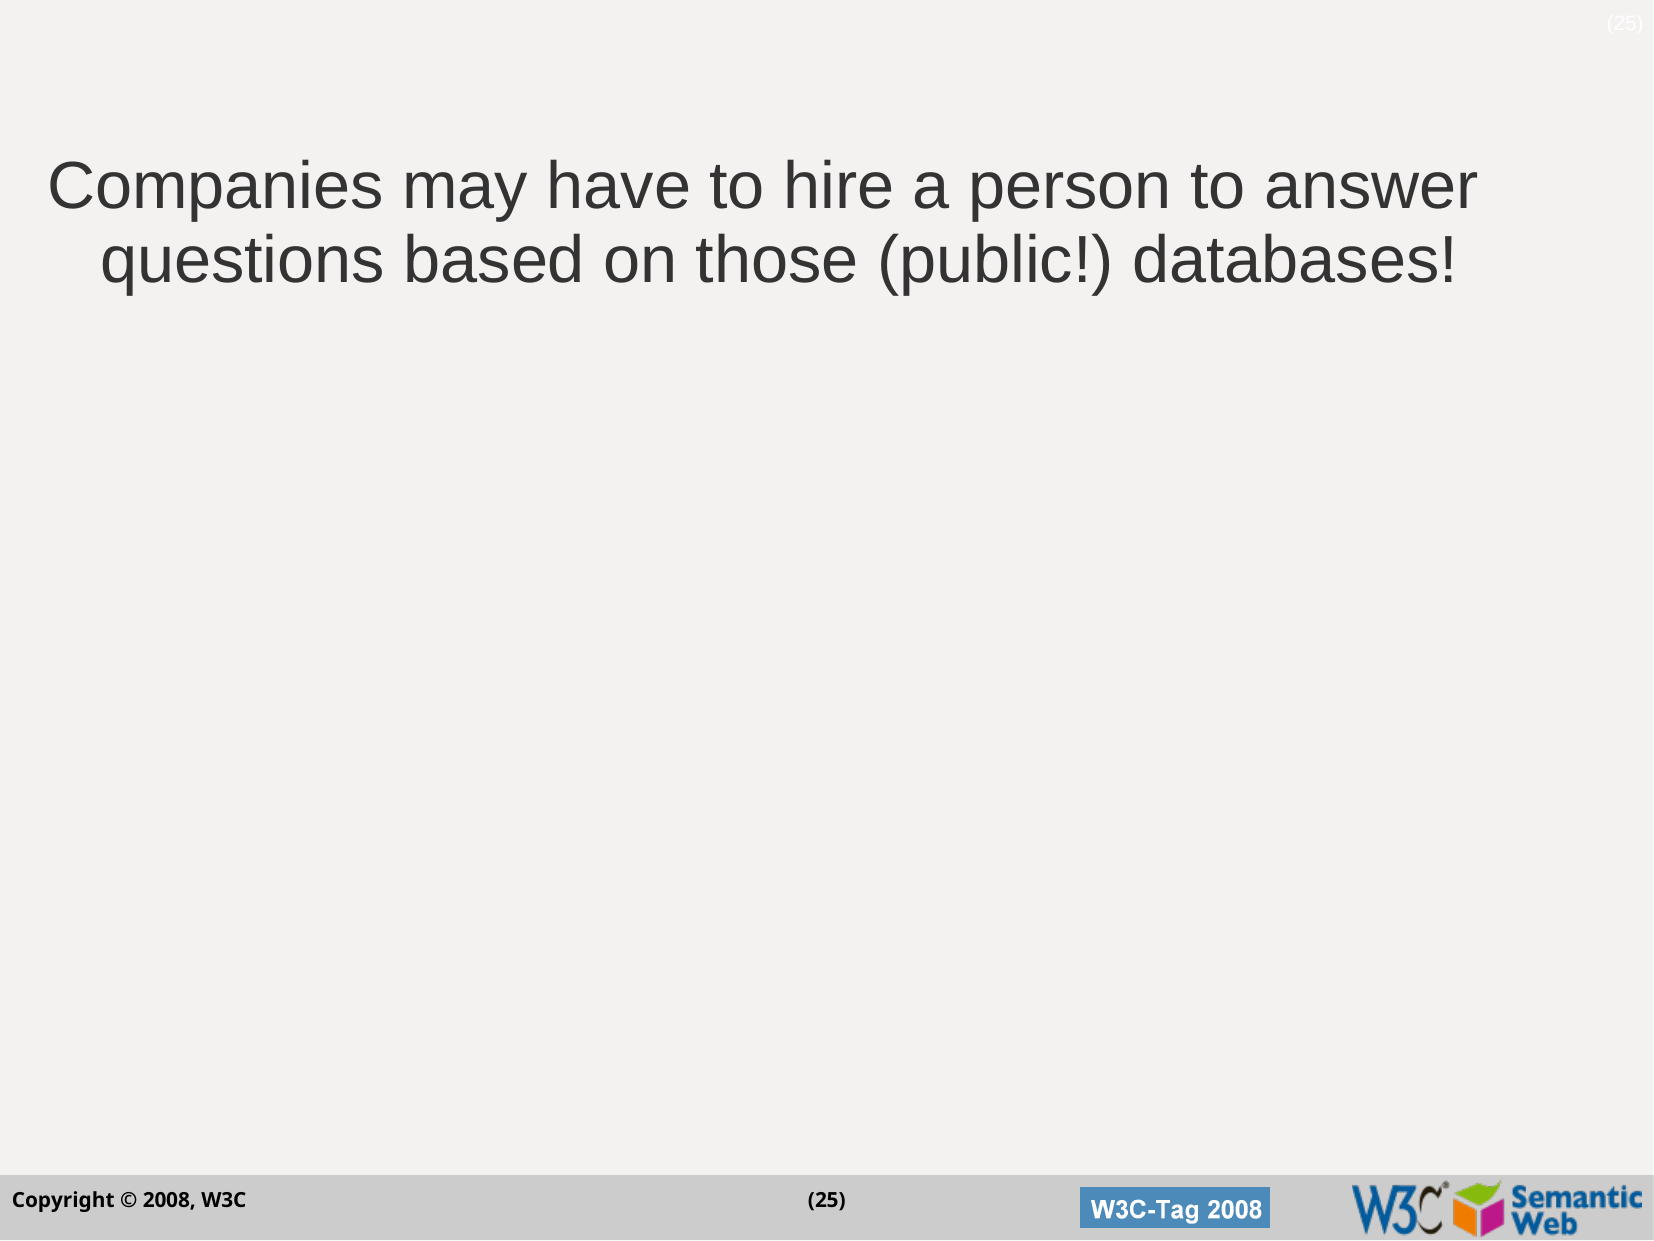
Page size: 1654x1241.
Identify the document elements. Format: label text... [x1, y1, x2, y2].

list Companies may have to hire a person to answer questions based on those (public!) databases! [29, 147, 1624, 1134]
picture [1352, 1178, 1642, 1237]
picture [1080, 1187, 1270, 1228]
